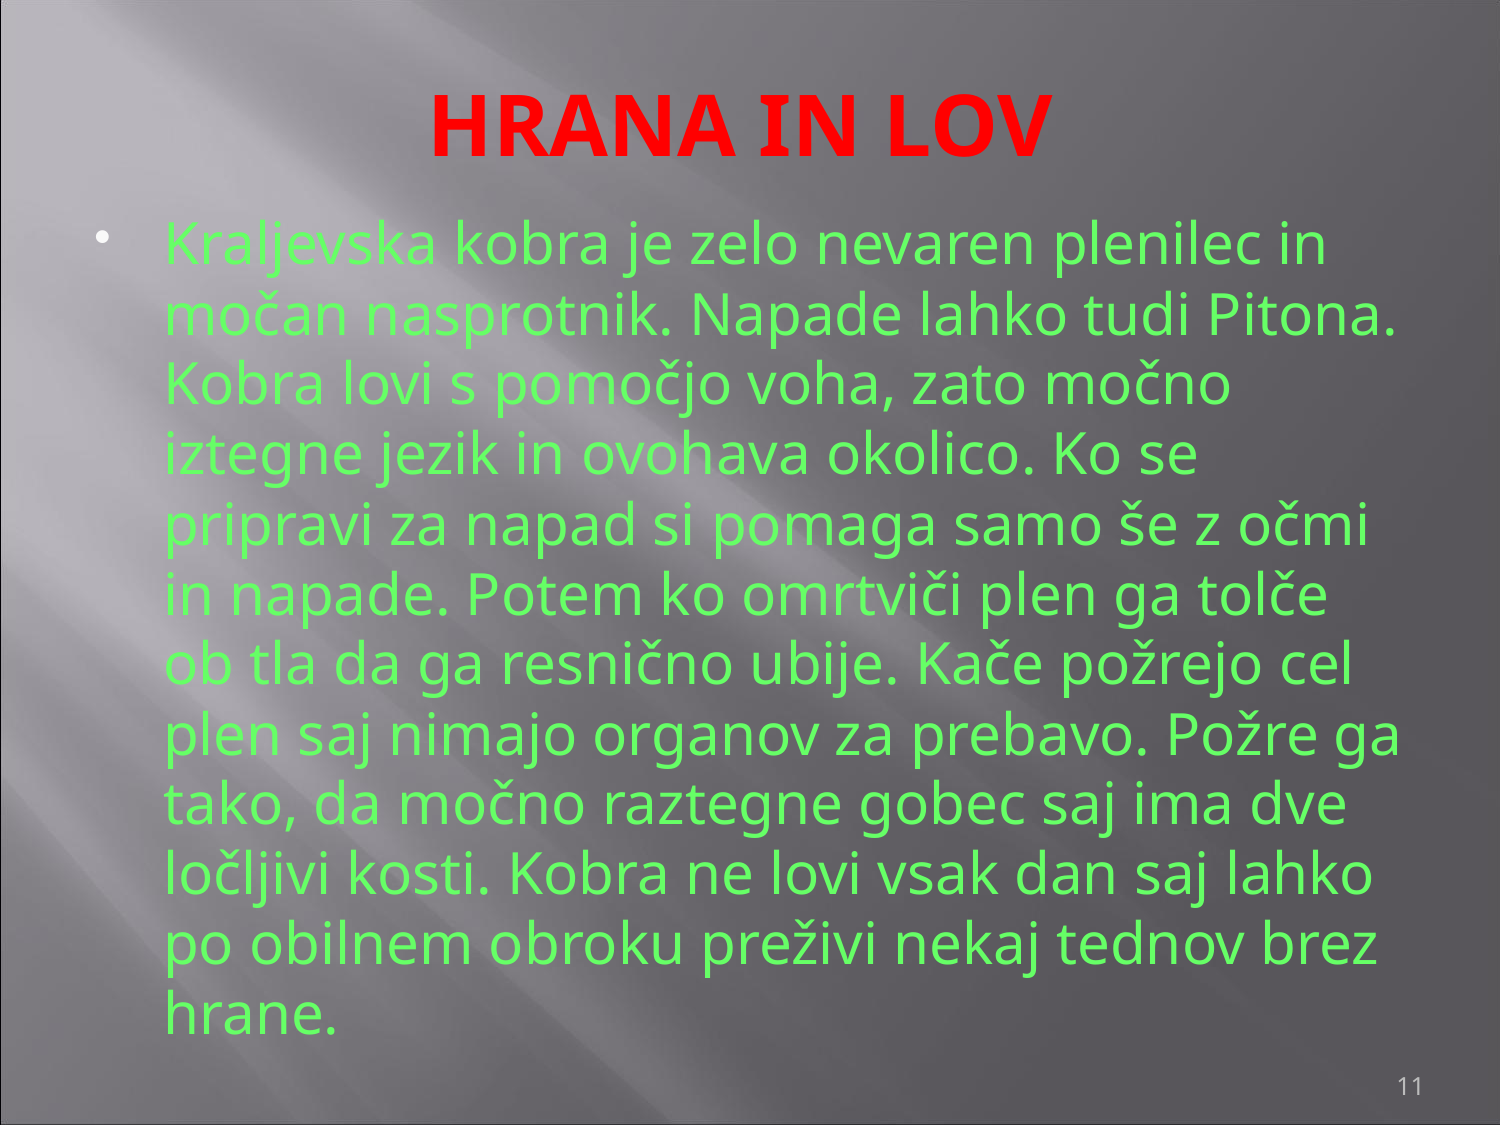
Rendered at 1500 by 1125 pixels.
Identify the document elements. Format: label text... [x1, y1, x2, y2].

title HRANA IN LOV [75, 45, 1407, 199]
list Kraljevska kobra je zelo nevaren plenilec in močan nasprotnik. Napade lahko tudi Pitona. Kobra lovi s pomočjo voha, zato močno iztegne jezik in ovohava okolico. Ko se pripravi za napad si pomaga samo še z očmi in napade. Potem ko omrtviči plen ga tolče ob tla da ga resnično ubije. Kače požrejo cel plen saj nimajo organov za prebavo. Požre ga tako, da močno raztegne gobec saj ima dve ločljivi kosti. Kobra ne lovi vsak dan saj lahko po obilnem obroku preživi nekaj tednov brez hrane. [58, 199, 1418, 1043]
picture [0, 0, 1500, 1125]
slide_number <number> [1299, 1052, 1425, 1113]
